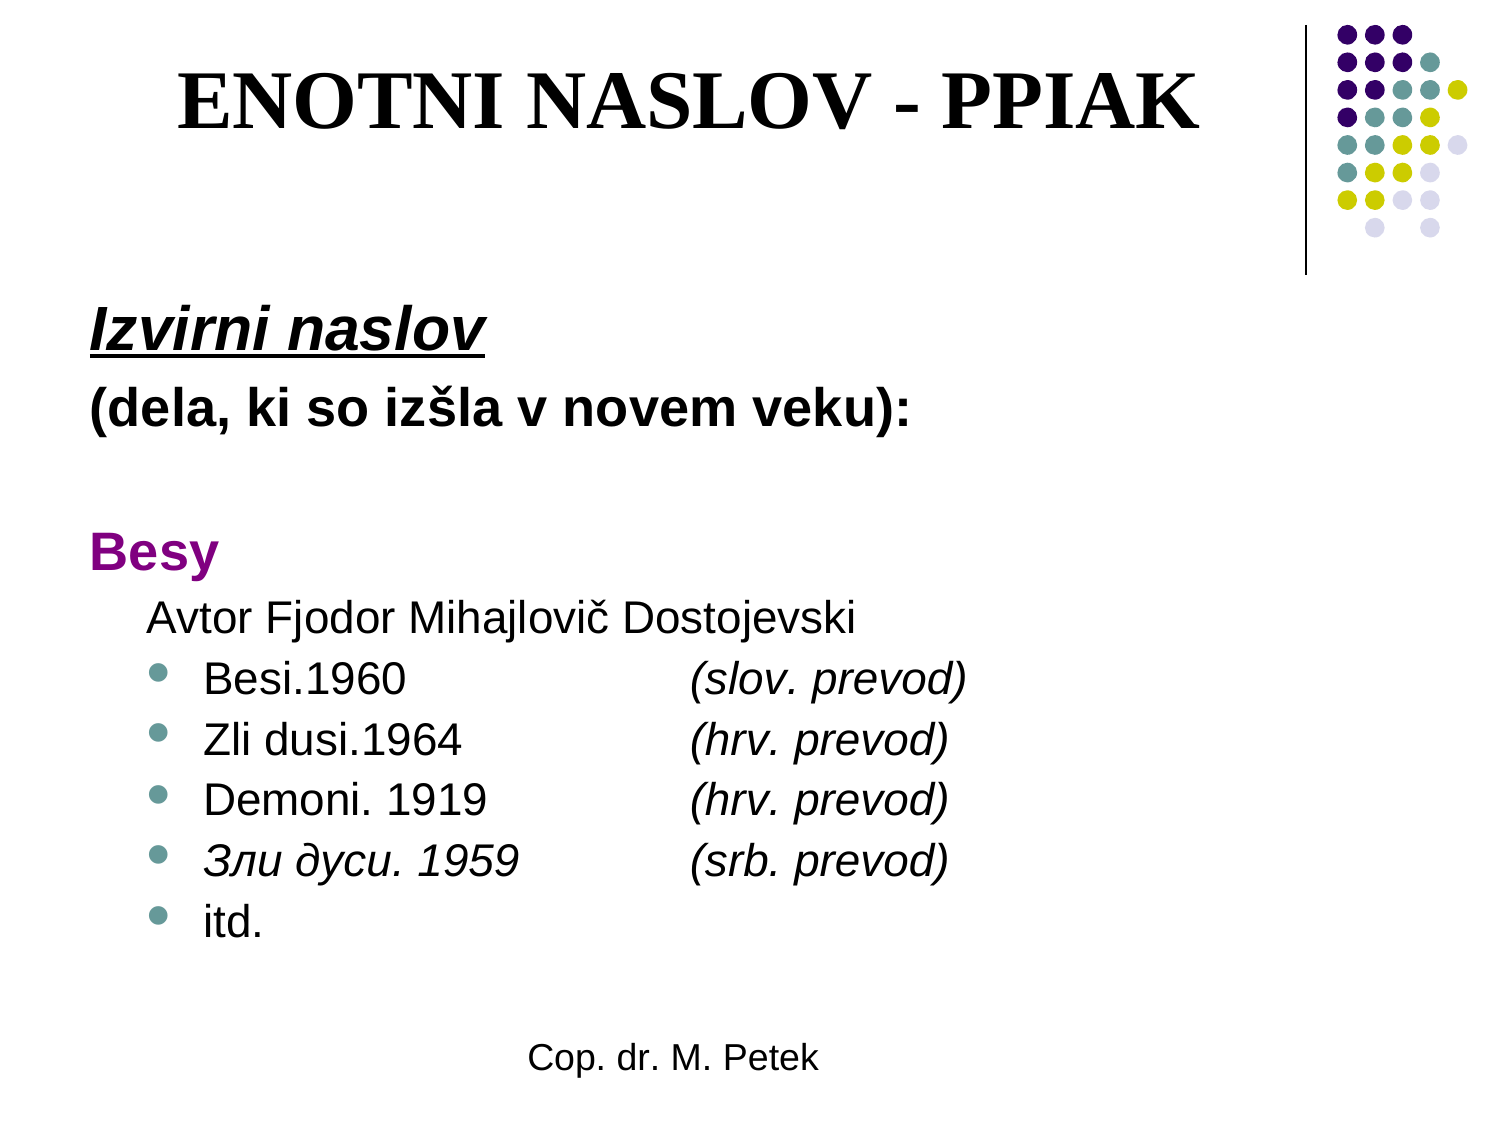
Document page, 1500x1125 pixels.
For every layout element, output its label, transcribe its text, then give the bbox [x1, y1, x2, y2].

text_box ENOTNI NASLOV - PPIAK [162, 37, 1438, 153]
list Izvirni naslov (dela, ki so izšla v novem veku): Besy Avtor Fjodor Mihajlovič Dostojevski Besi.1960 (slov. prevod) Zli dusi.1964 (hrv. prevod) Demoni. 1919 (hrv. prevod) Зли дуси. 1959 (srb. prevod) itd. [75, 282, 1426, 1017]
title [225, 0, 1500, 38]
